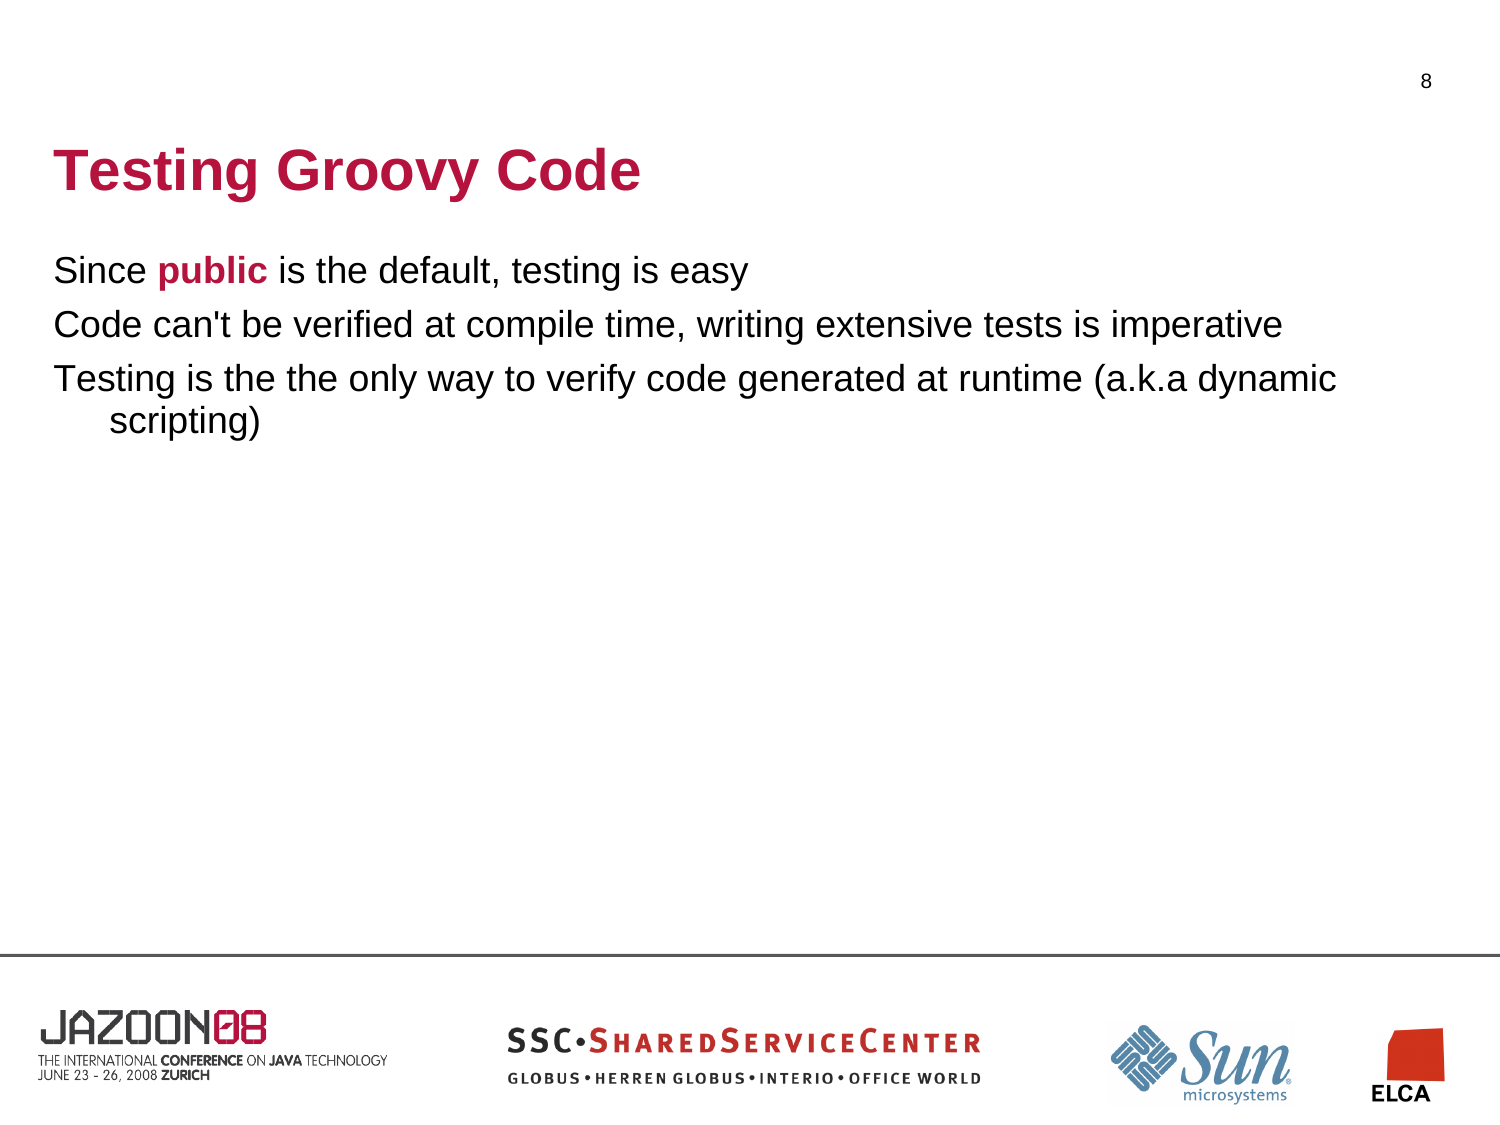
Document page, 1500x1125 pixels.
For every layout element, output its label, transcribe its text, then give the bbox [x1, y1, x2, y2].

picture [1370, 1025, 1446, 1105]
list Since public is the default, testing is easy Code can't be verified at compile time, writing extensive tests is imperative Testing is the the only way to verify code generated at runtime (a.k.a dynamic scripting) [53, 249, 1447, 938]
picture [1107, 1021, 1294, 1107]
picture [37, 1007, 387, 1084]
title Testing Groovy Code [53, 119, 1447, 231]
